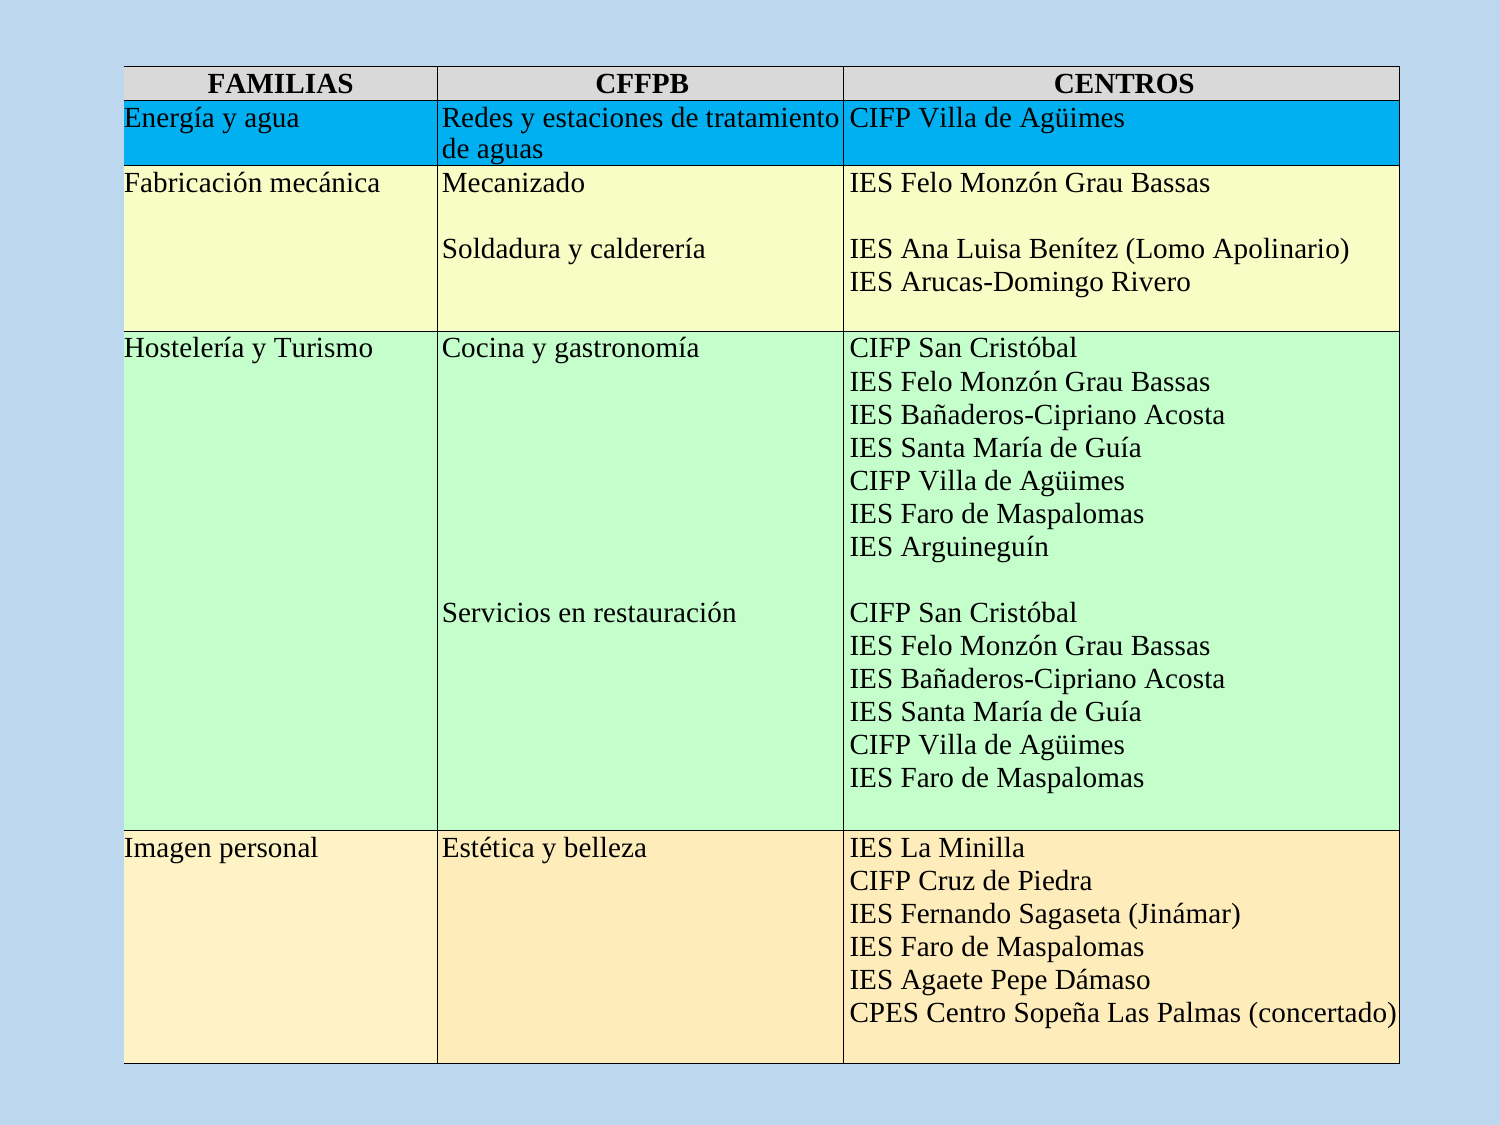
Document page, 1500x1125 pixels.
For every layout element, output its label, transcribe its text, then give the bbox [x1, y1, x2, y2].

table_cell IES Felo Monzón Grau Bassas IES Ana Luisa Benítez (Lomo Apolinario) IES Arucas-Domingo Rivero [844, 166, 1399, 331]
table_cell Fabricación mecánica [124, 166, 437, 331]
table_cell Cocina y gastronomía Servicios en restauración [438, 332, 843, 830]
table_cell IES La Minilla CIFP Cruz de Piedra IES Fernando Sagaseta (Jinámar) IES Faro de Maspalomas IES Agaete Pepe Dámaso CPES Centro Sopeña Las Palmas (concertado) [844, 831, 1399, 1063]
table_header CFFPB [438, 67, 843, 100]
table_cell CIFP Villa de Agüimes [844, 101, 1399, 165]
table_header FAMILIAS [124, 67, 437, 100]
table_cell Redes y estaciones de tratamiento de aguas [438, 101, 843, 165]
table_cell Estética y belleza [438, 831, 843, 1063]
table_cell Mecanizado Soldadura y calderería [438, 166, 843, 331]
table_cell Energía y agua [124, 101, 437, 165]
table_header CENTROS [844, 67, 1399, 100]
table_cell Imagen personal [124, 831, 437, 1063]
table_cell Hostelería y Turismo [124, 332, 437, 830]
table_cell CIFP San Cristóbal IES Felo Monzón Grau Bassas IES Bañaderos-Cipriano Acosta IES Santa María de Guía CIFP Villa de Agüimes IES Faro de Maspalomas IES Arguineguín CIFP San Cristóbal IES Felo Monzón Grau Bassas IES Bañaderos-Cipriano Acosta IES Santa María de Guía CIFP Villa de Agüimes IES Faro de Maspalomas [844, 332, 1399, 830]
